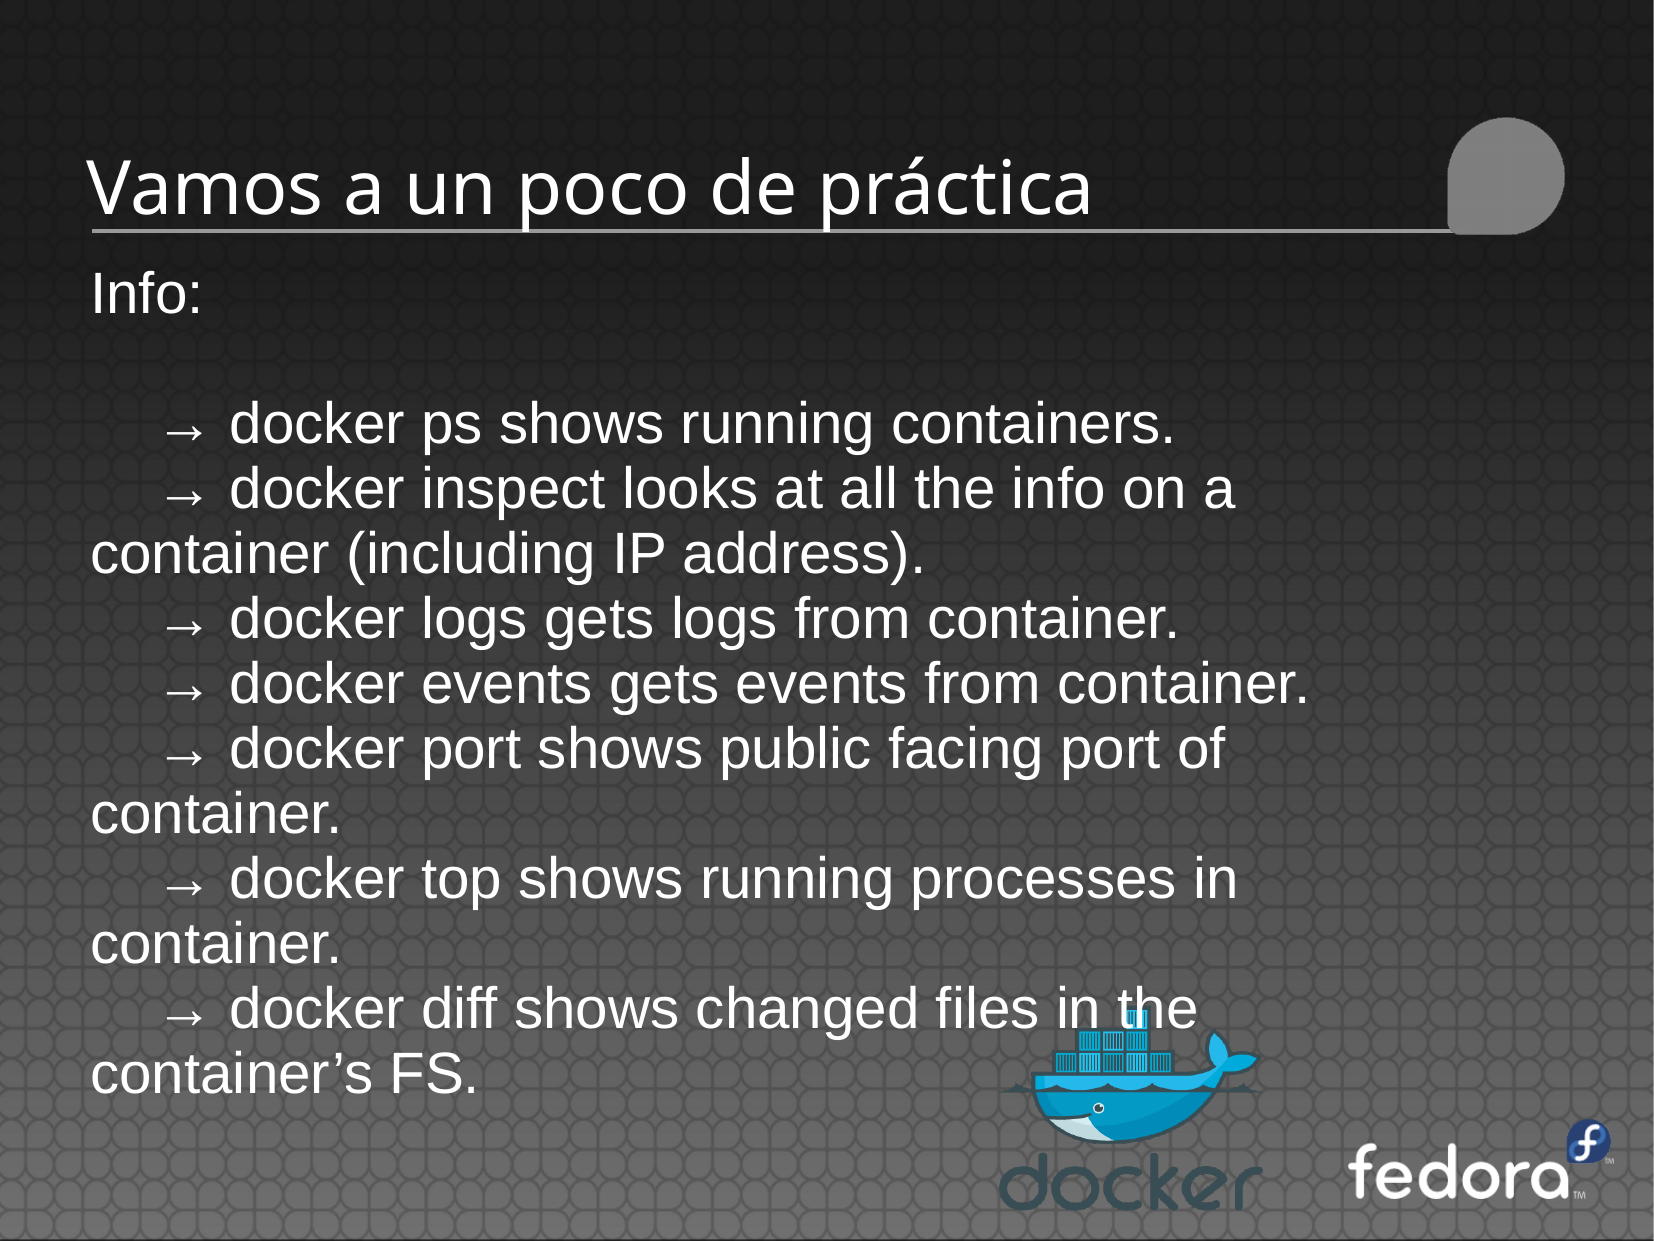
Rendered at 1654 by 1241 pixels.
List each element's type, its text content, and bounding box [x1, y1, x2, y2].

text_box Info: → docker ps shows running containers. → docker inspect looks at all the info on a container (including IP address). → docker logs gets logs from container. → docker events gets events from container. → docker port shows public facing port of container. → docker top shows running processes in container. → docker diff shows changed files in the container’s FS. [75, 253, 1426, 1241]
picture [0, 0, 1654, 1241]
title Vamos a un poco de práctica [86, 117, 1576, 254]
